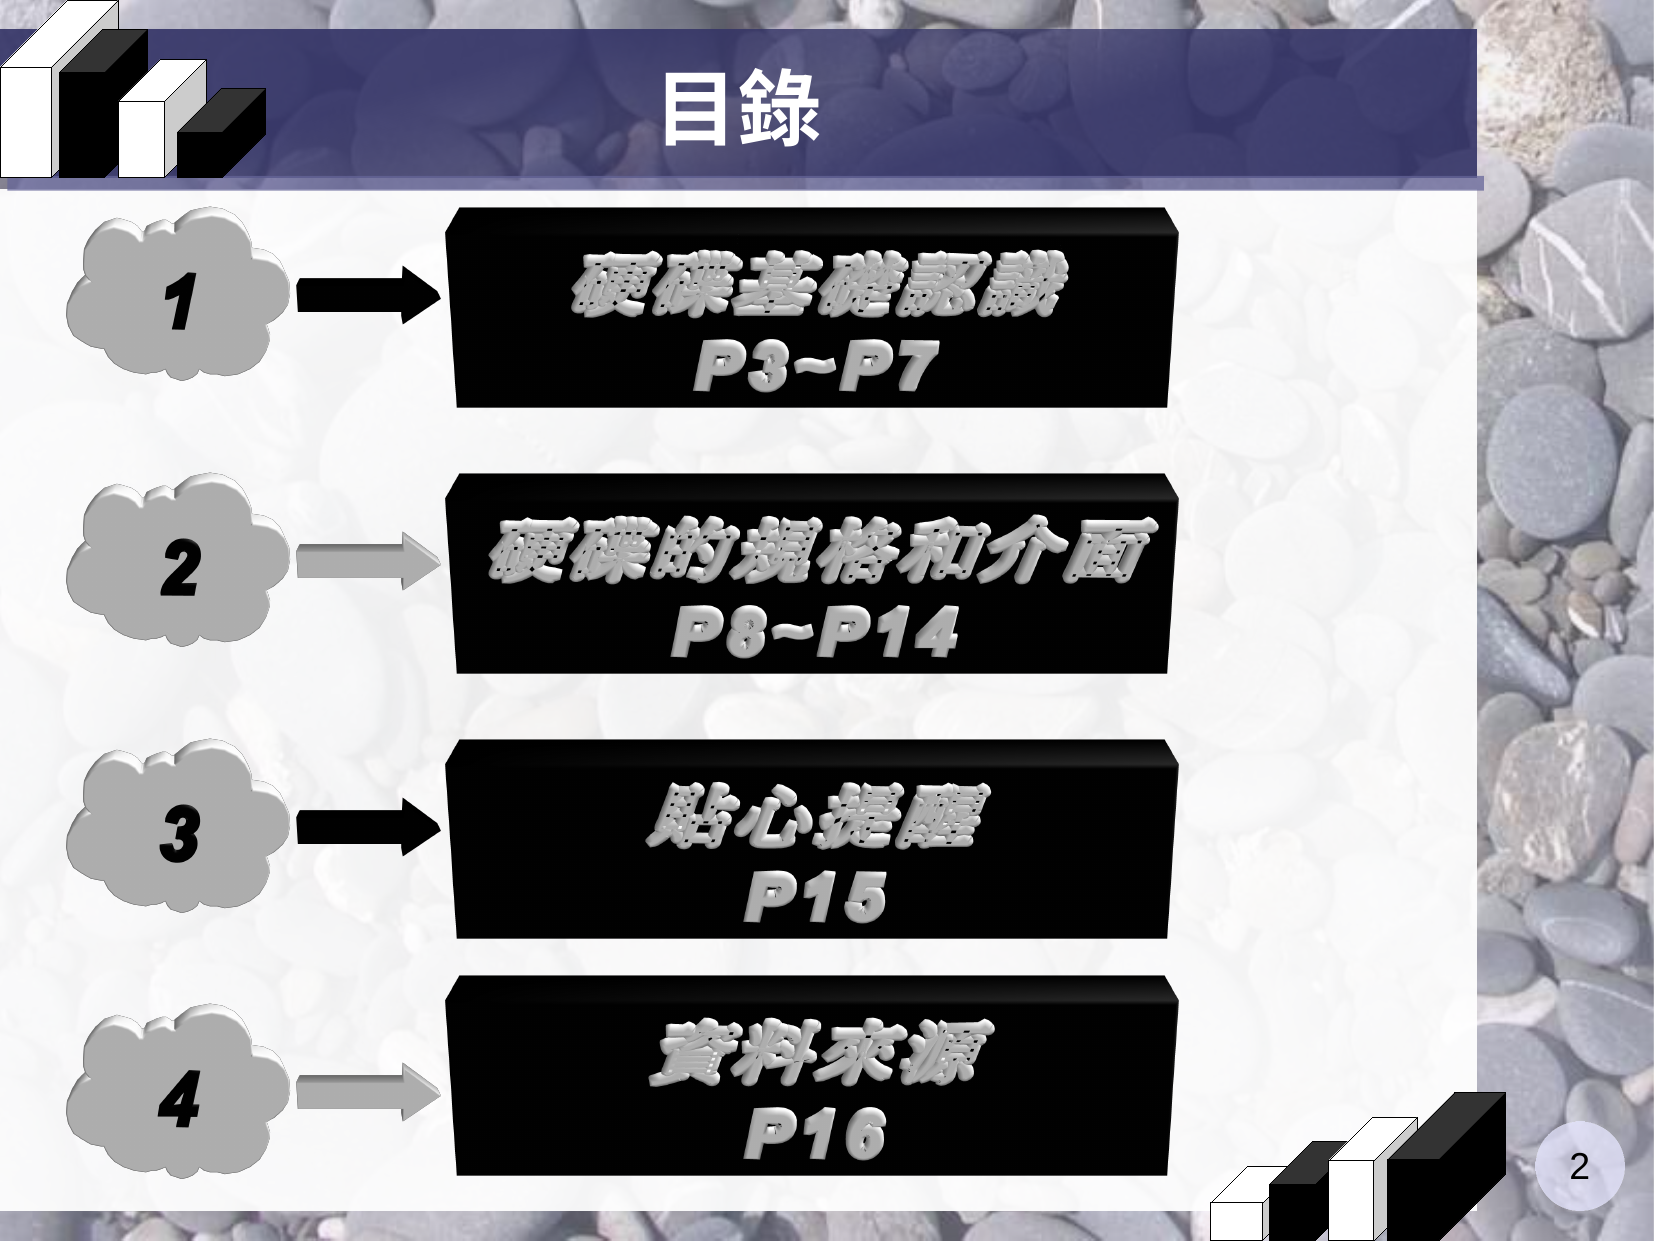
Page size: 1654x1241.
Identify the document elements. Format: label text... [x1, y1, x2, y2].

text_box 硬碟基礎認 P3~P7 [406, 224, 1152, 414]
title 目錄 [29, 53, 1447, 154]
